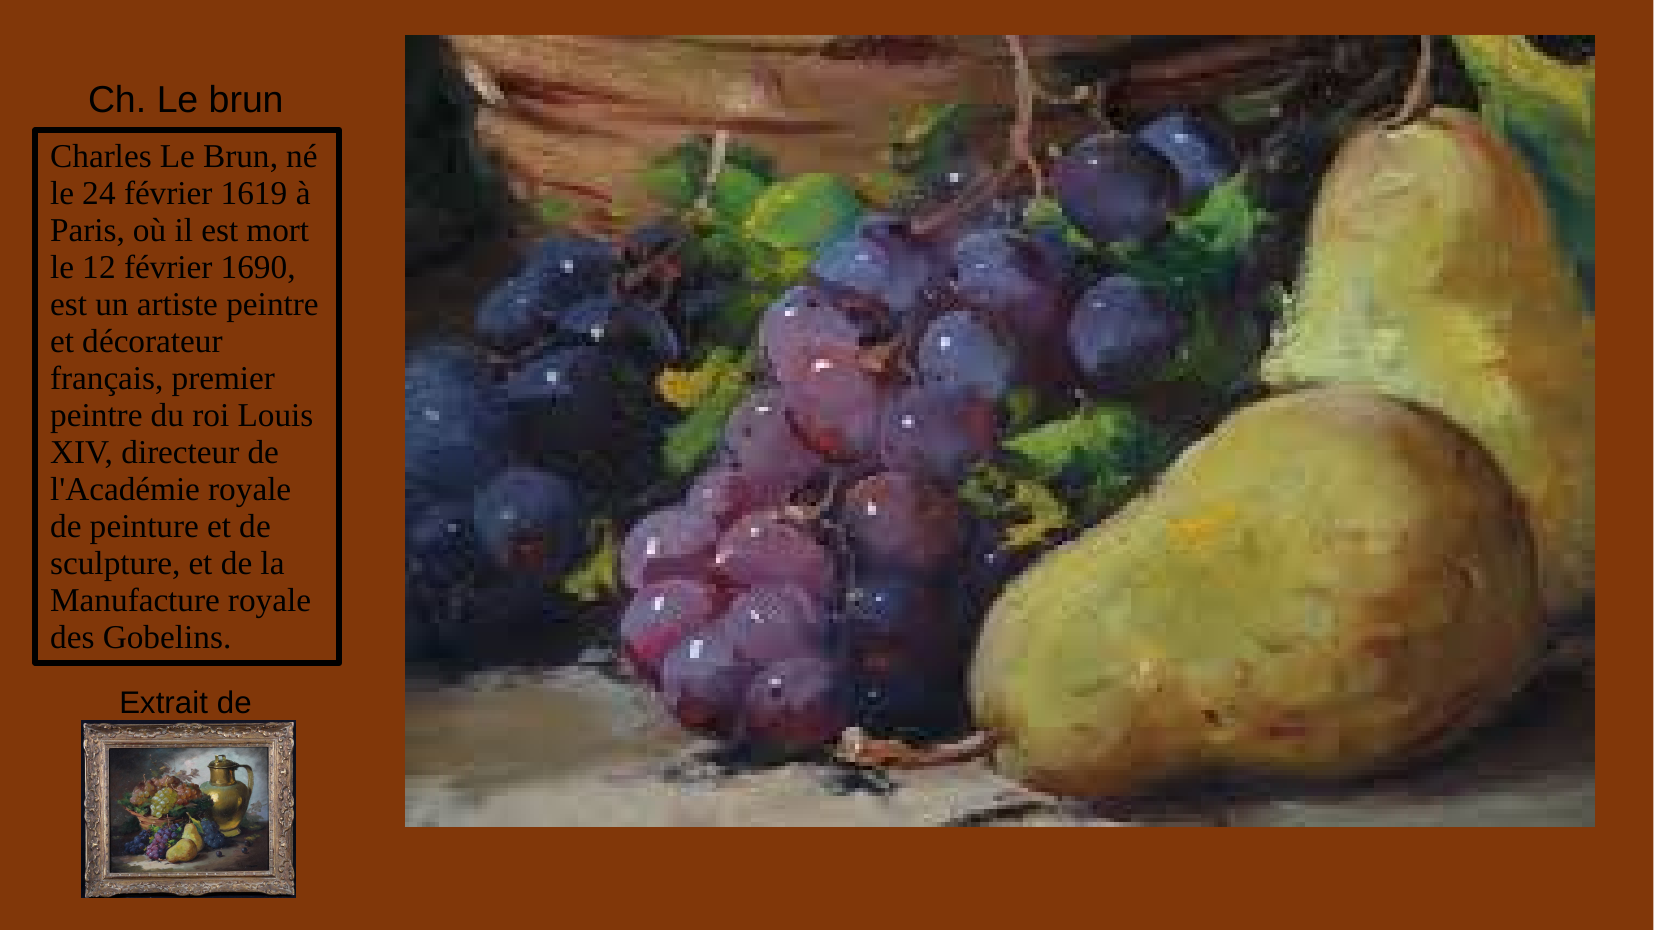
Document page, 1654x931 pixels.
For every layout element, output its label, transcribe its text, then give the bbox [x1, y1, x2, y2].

picture [405, 35, 1595, 827]
text_box Charles Le Brun, né le 24 février 1619 à Paris, où il est mort le 12 février 1690, est un artiste peintre et décorateur français, premier peintre du roi Louis XIV, directeur de l'Académie royale de peinture et de sculpture, et de la Manufacture royale des Gobelins. [35, 129, 340, 664]
text_box Extrait de [104, 678, 267, 728]
picture [81, 720, 296, 898]
title Ch. Le brun [47, 57, 325, 127]
